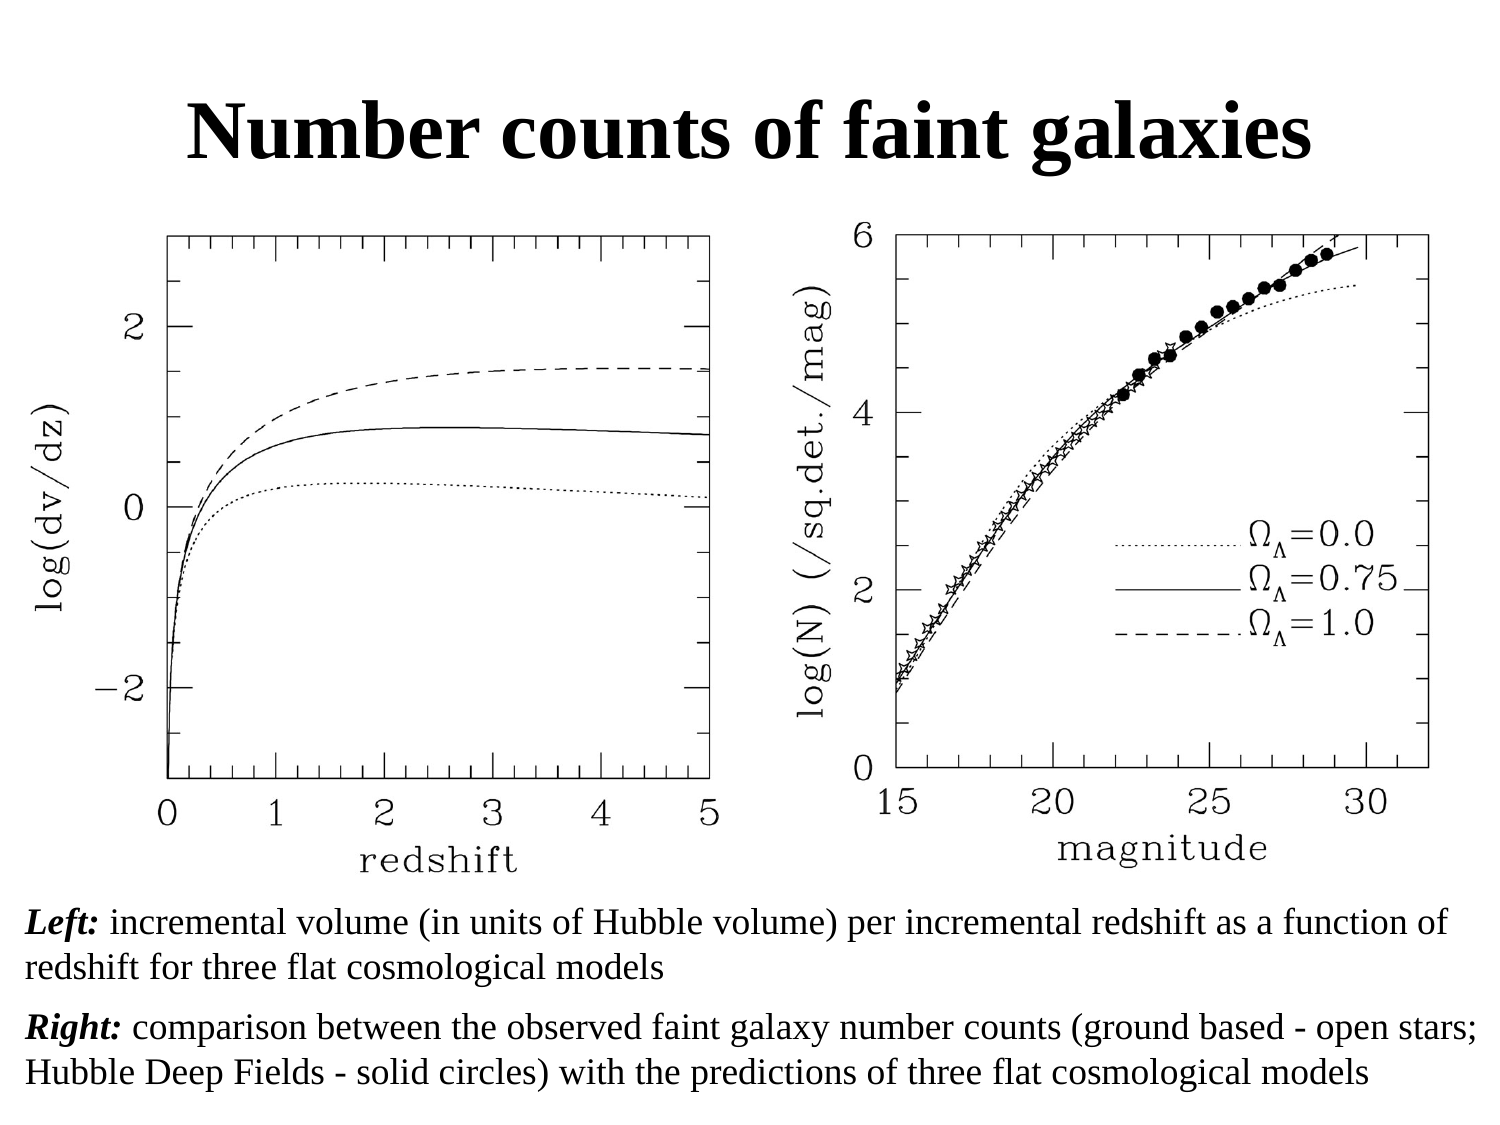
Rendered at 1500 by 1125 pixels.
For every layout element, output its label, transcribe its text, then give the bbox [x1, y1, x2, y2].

title Number counts of faint galaxies [75, 62, 1425, 188]
text_box Left: incremental volume (in units of Hubble volume) per incremental redshift as a function of redshift for three flat cosmological models Right: comparison between the observed faint galaxy number counts (ground based - open stars; Hubble Deep Fields - solid circles) with the predictions of three flat cosmological models [10, 889, 1500, 1100]
picture [784, 212, 1438, 875]
picture [24, 224, 728, 881]
